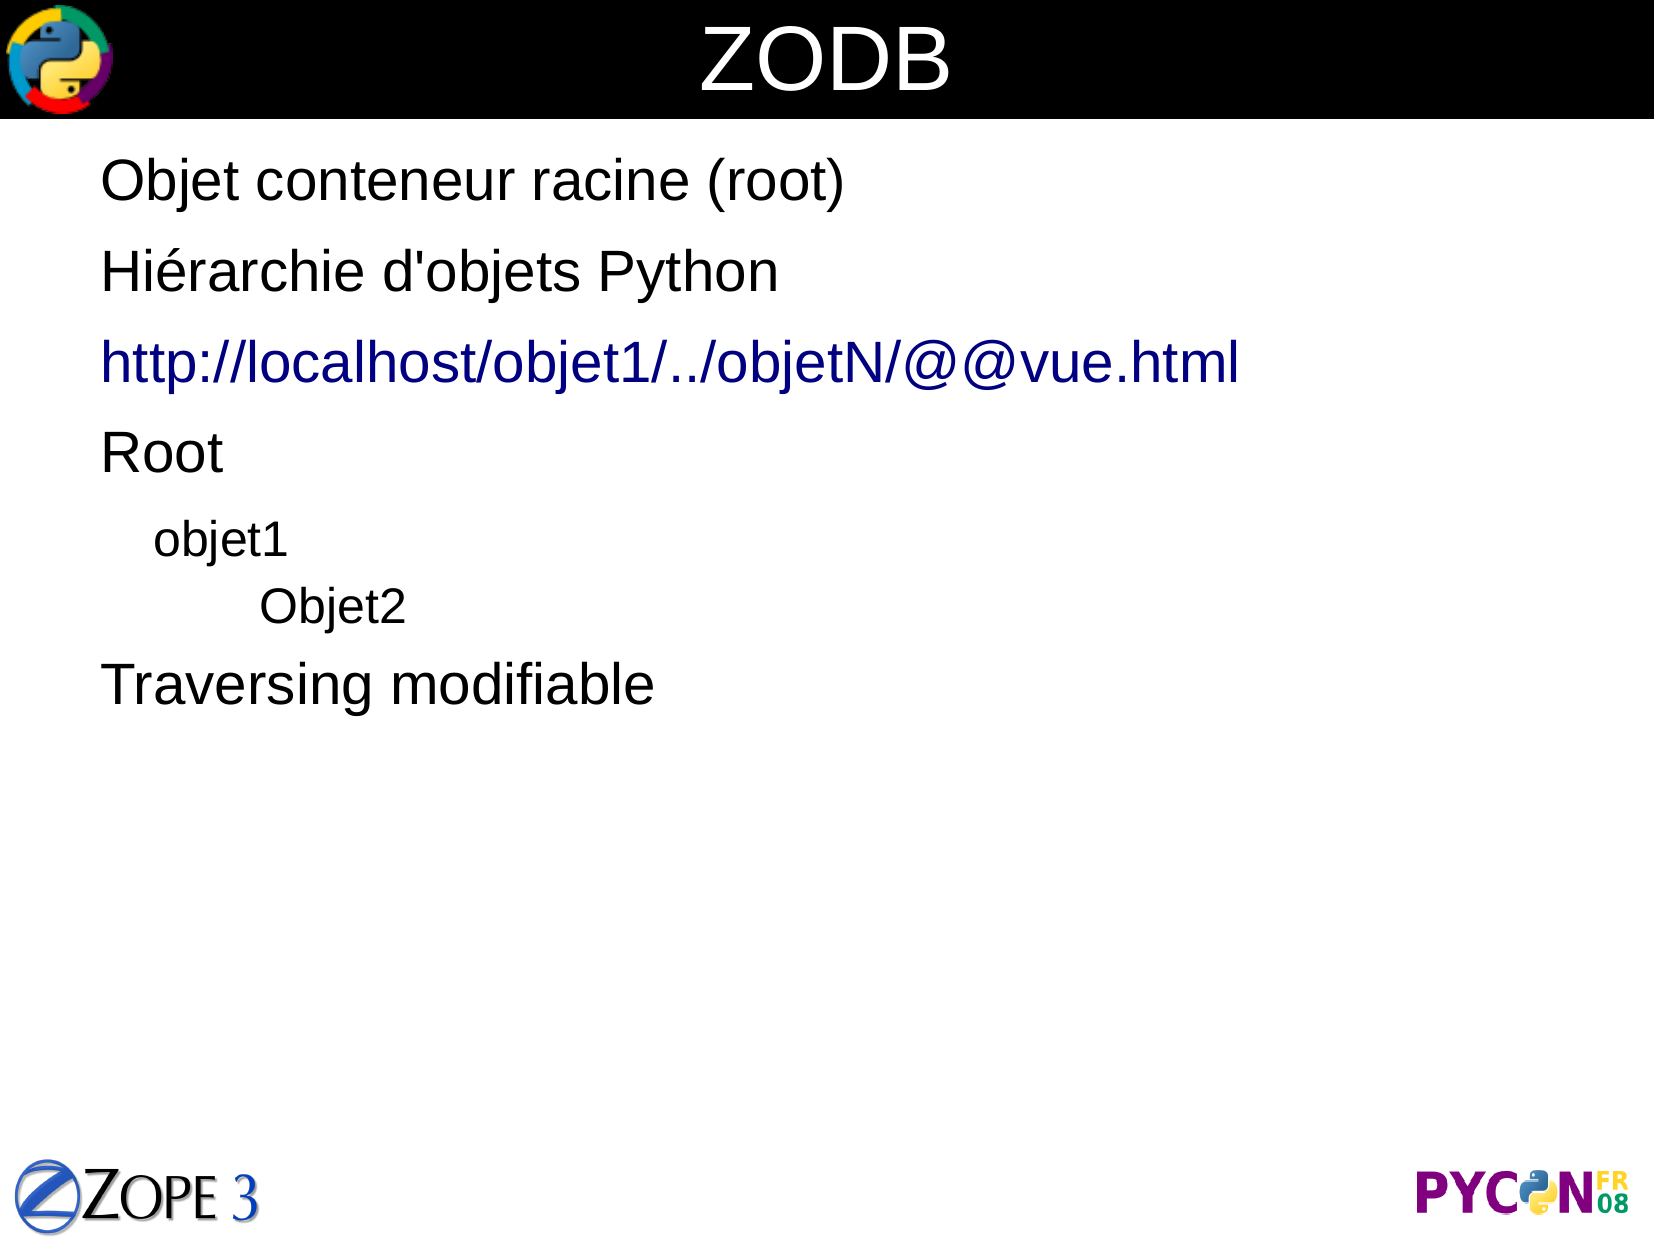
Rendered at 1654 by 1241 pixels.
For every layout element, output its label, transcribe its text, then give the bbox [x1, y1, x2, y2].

picture [0, 1144, 266, 1241]
title ZODB [82, 0, 1571, 119]
list Objet conteneur racine (root) Hiérarchie d'objets Python http://localhost/objet1/../objetN/@@vue.html Root objet1 Objet2 Traversing modifiable [82, 147, 1571, 1109]
picture [1417, 1170, 1628, 1215]
picture [6, 5, 82, 114]
